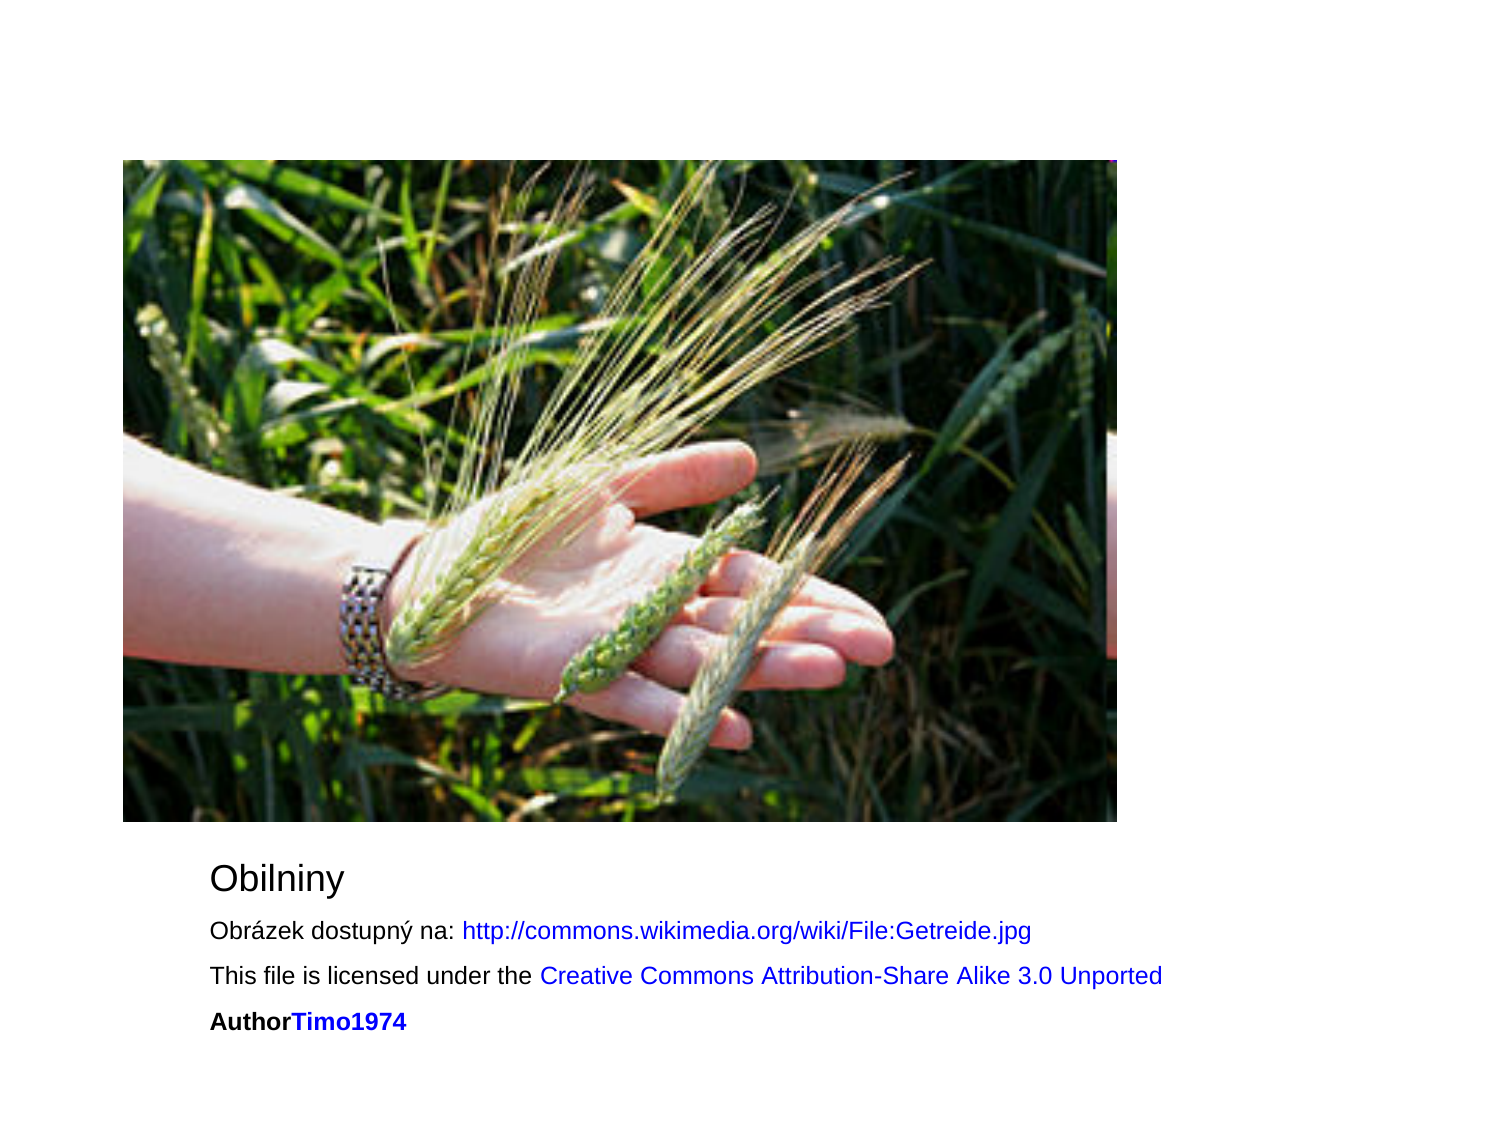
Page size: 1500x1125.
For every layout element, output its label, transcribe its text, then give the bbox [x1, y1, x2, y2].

text_box Obilniny Obrázek dostupný na: http://commons.wikimedia.org/wiki/File:Getreide.jpg This file is licensed under the Creative Commons Attribution-Share Alike 3.0 Unported AuthorTimo1974 [194, 846, 1317, 1044]
picture [123, 160, 1117, 822]
